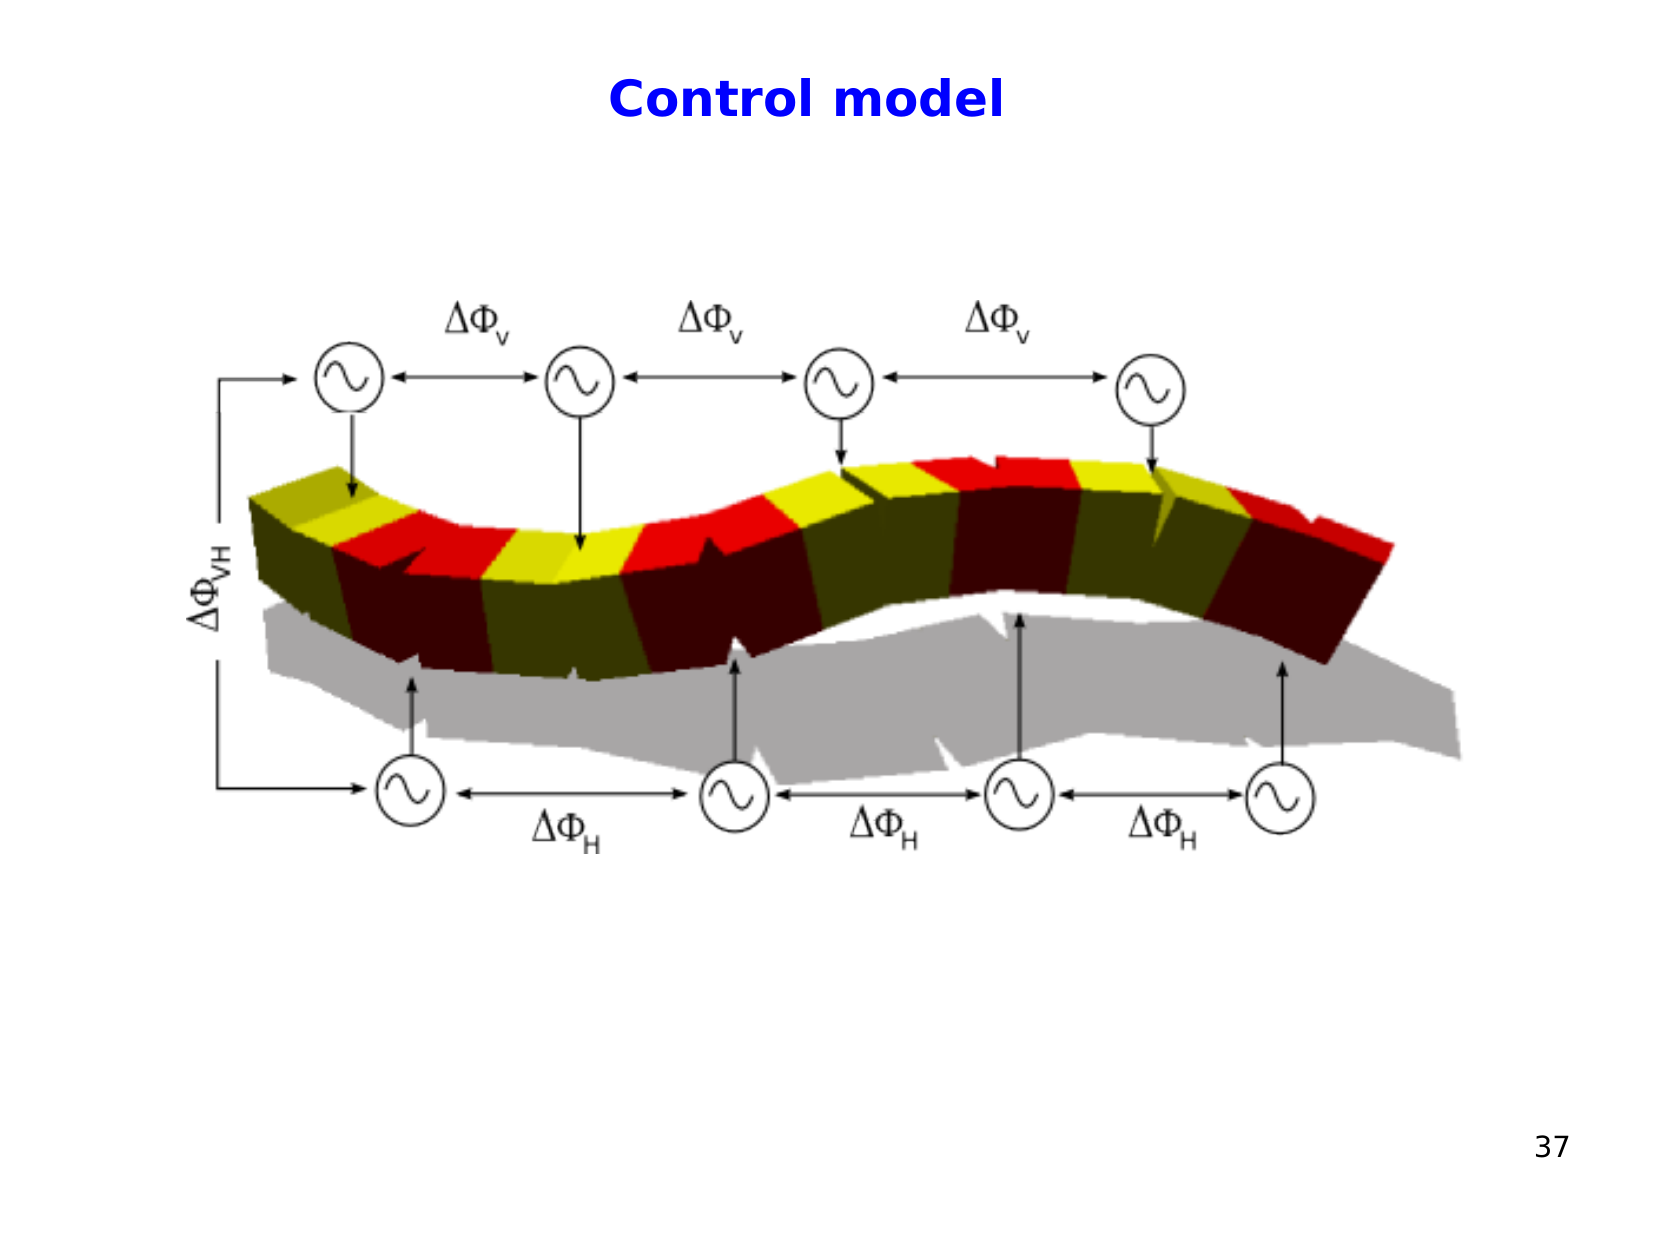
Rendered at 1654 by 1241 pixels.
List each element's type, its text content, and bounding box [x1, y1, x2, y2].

text_box Control model [593, 62, 1021, 136]
picture [186, 300, 1501, 854]
